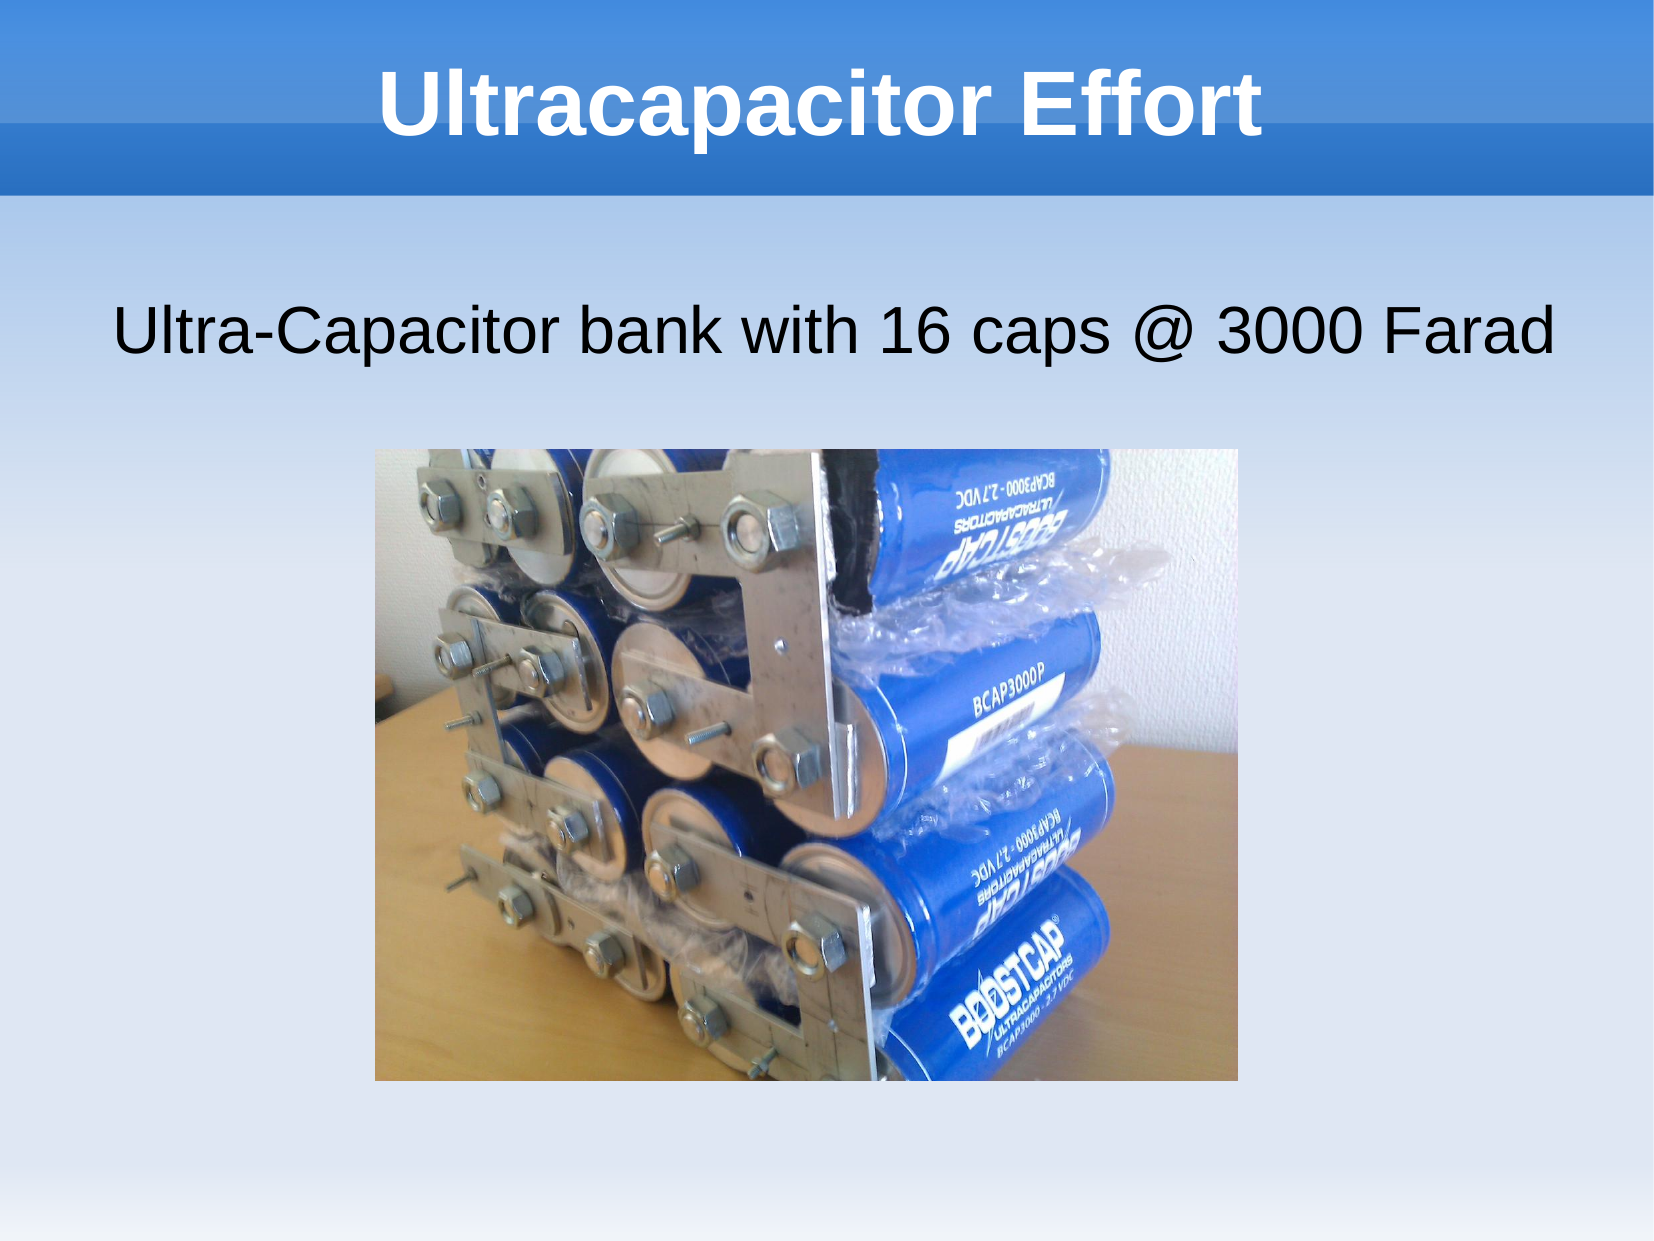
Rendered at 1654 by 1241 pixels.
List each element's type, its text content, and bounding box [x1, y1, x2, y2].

title Ultracapacitor Effort [76, 0, 1565, 208]
text_box Ultra-Capacitor bank with 16 caps @ 3000 Farad [97, 285, 1579, 376]
picture [0, 0, 1654, 1241]
